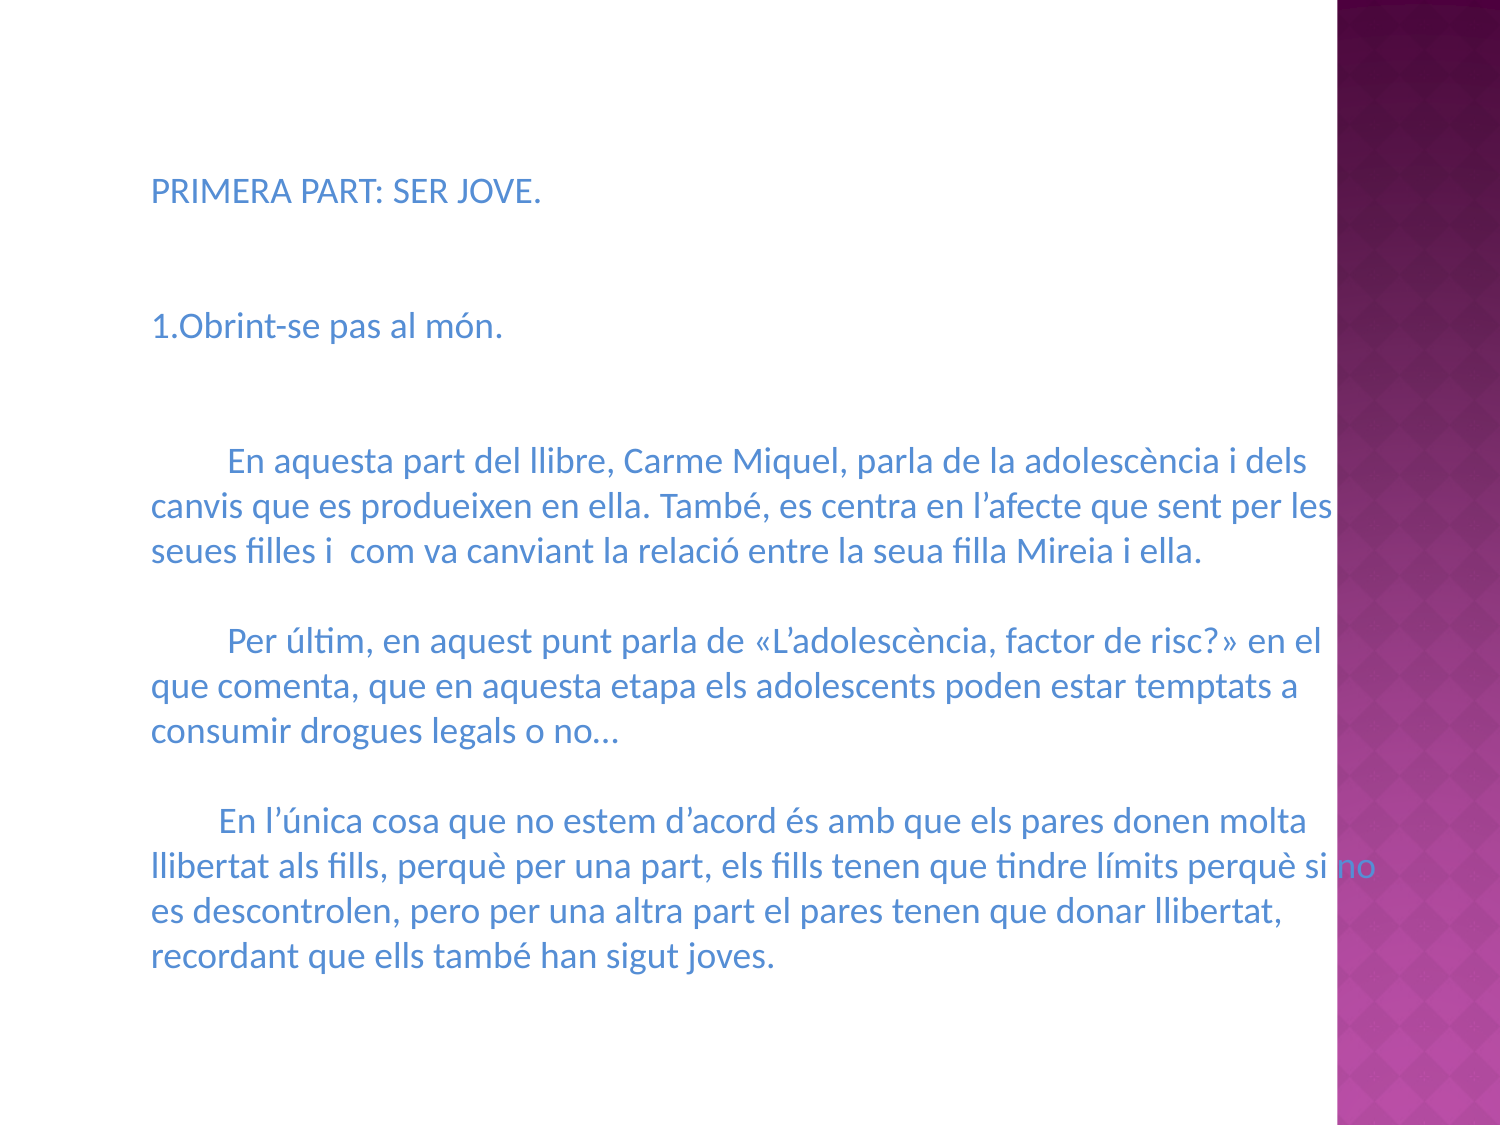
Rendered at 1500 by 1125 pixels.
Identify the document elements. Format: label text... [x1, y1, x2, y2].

text_box PRIMERA PART: SER JOVE. 1.Obrint-se pas al món. En aquesta part del llibre, Carme Miquel, parla de la adolescència i dels canvis que es produeixen en ella. També, es centra en l’afecte que sent per les seues filles i com va canviant la relació entre la seua filla Mireia i ella. Per últim, en aquest punt parla de «L’adolescència, factor de risc?» en el que comenta, que en aquesta etapa els adolescents poden estar temptats a consumir drogues legals o no… En l’única cosa que no estem d’acord és amb que els pares donen molta llibertat als fills, perquè per una part, els fills tenen que tindre límits perquè si no es descontrolen, pero per una altra part el pares tenen que donar llibertat, recordant que ells també han sigut joves. [135, 113, 1400, 993]
